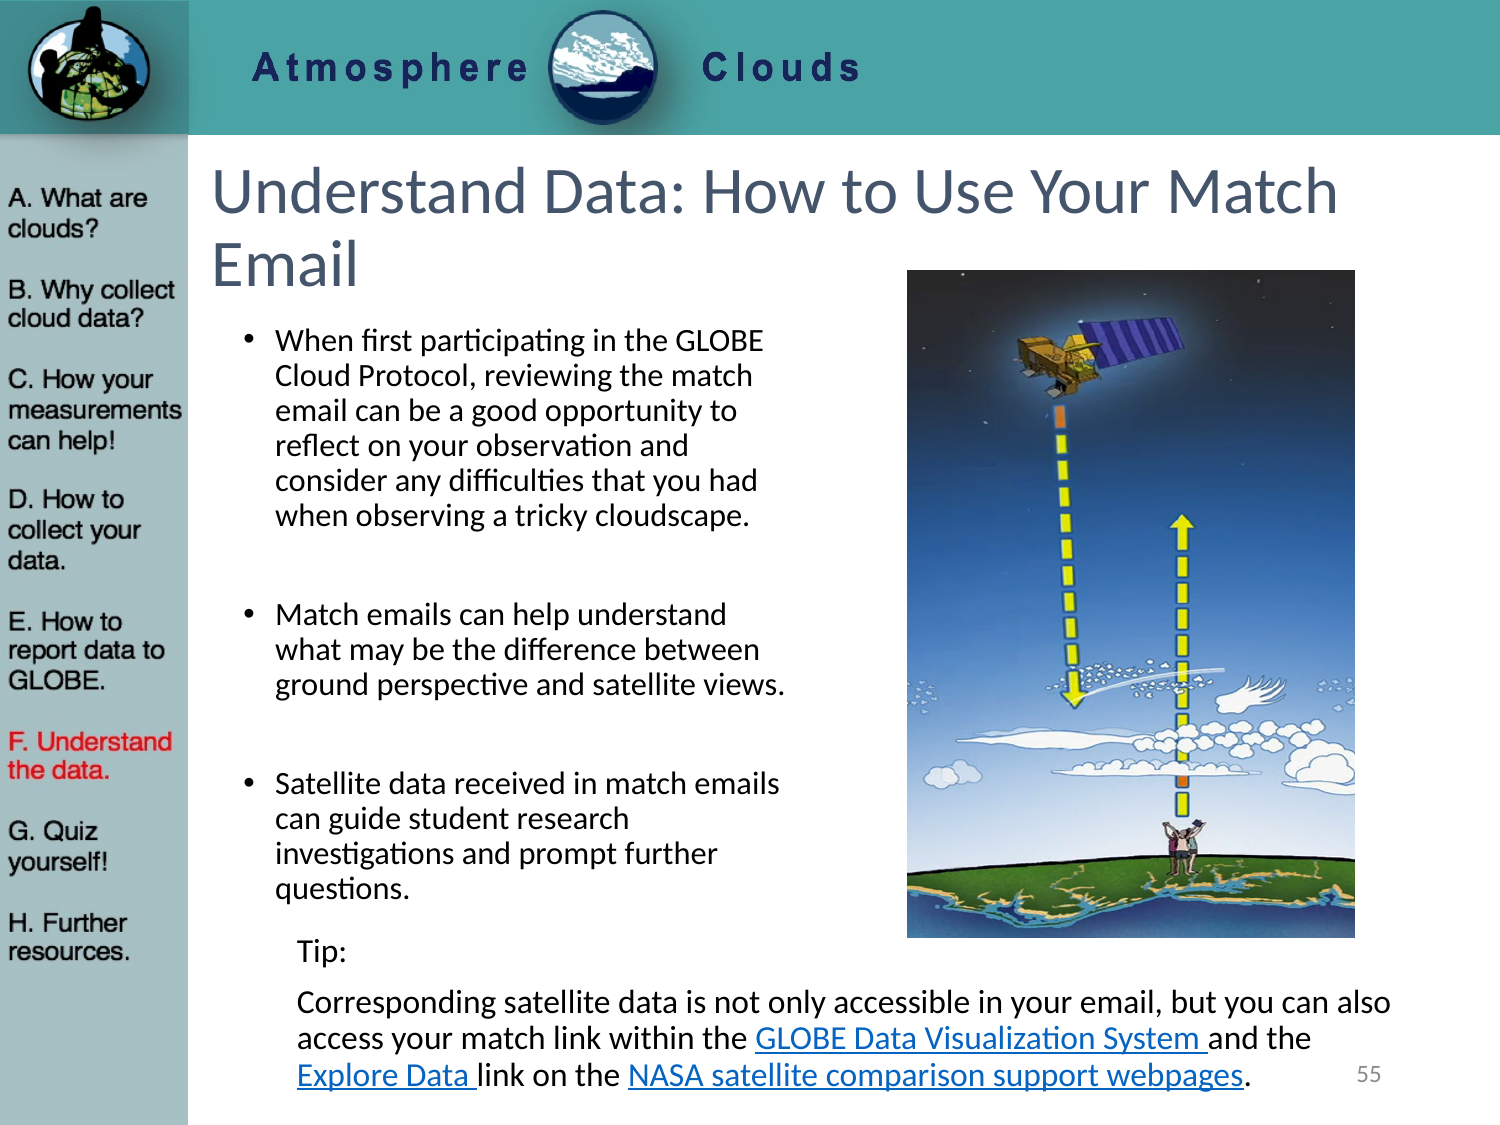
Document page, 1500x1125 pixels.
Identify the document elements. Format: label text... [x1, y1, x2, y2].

title Understand Data: How to Use Your Match Email [196, 119, 1491, 337]
list When first participating in the GLOBE Cloud Protocol, reviewing the match email can be a good opportunity to reflect on your observation and consider any difficulties that you had when observing a tricky cloudscape. Match emails can help understand what may be the difference between ground perspective and satellite views. Satellite data received in match emails can guide student research investigations and prompt further questions. [228, 315, 803, 945]
picture [0, 0, 1500, 1125]
list Tip: Corresponding satellite data is not only accessible in your email, but you can also access your match link within the GLOBE Data Visualization System and the Explore Data link on the NASA satellite comparison support webpages. [281, 926, 1429, 1103]
picture [907, 270, 1355, 938]
